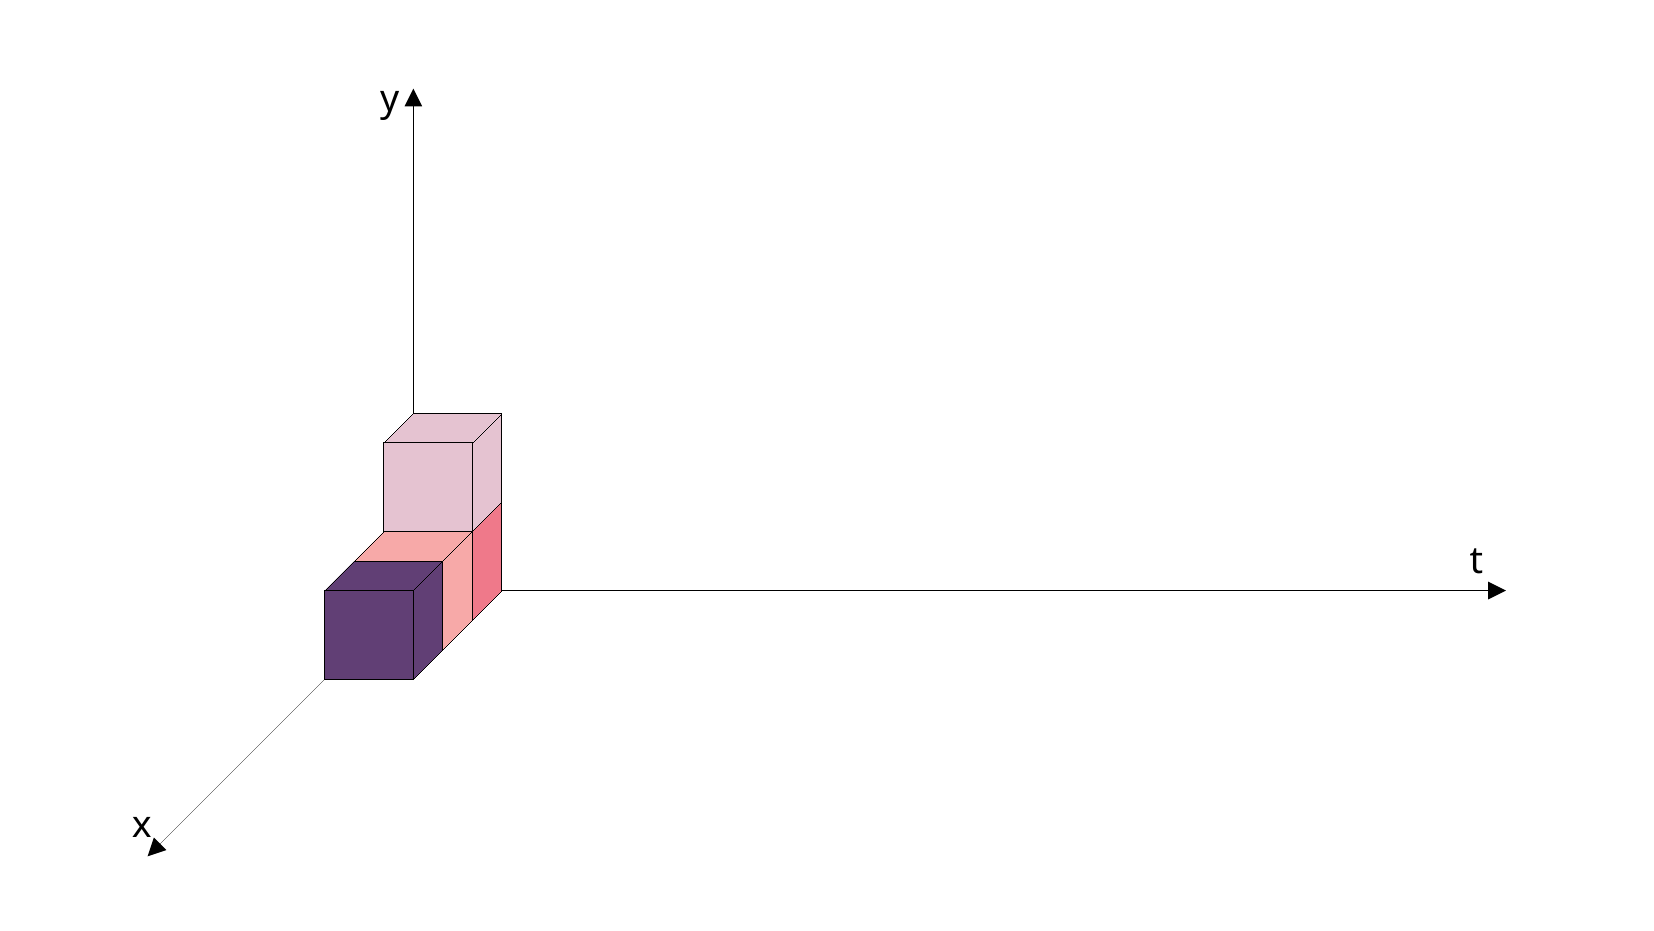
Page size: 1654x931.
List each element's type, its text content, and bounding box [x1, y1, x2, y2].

text_box t [1446, 527, 1506, 591]
text_box y [360, 64, 420, 129]
text_box [324, 413, 502, 680]
text_box x [112, 791, 172, 855]
